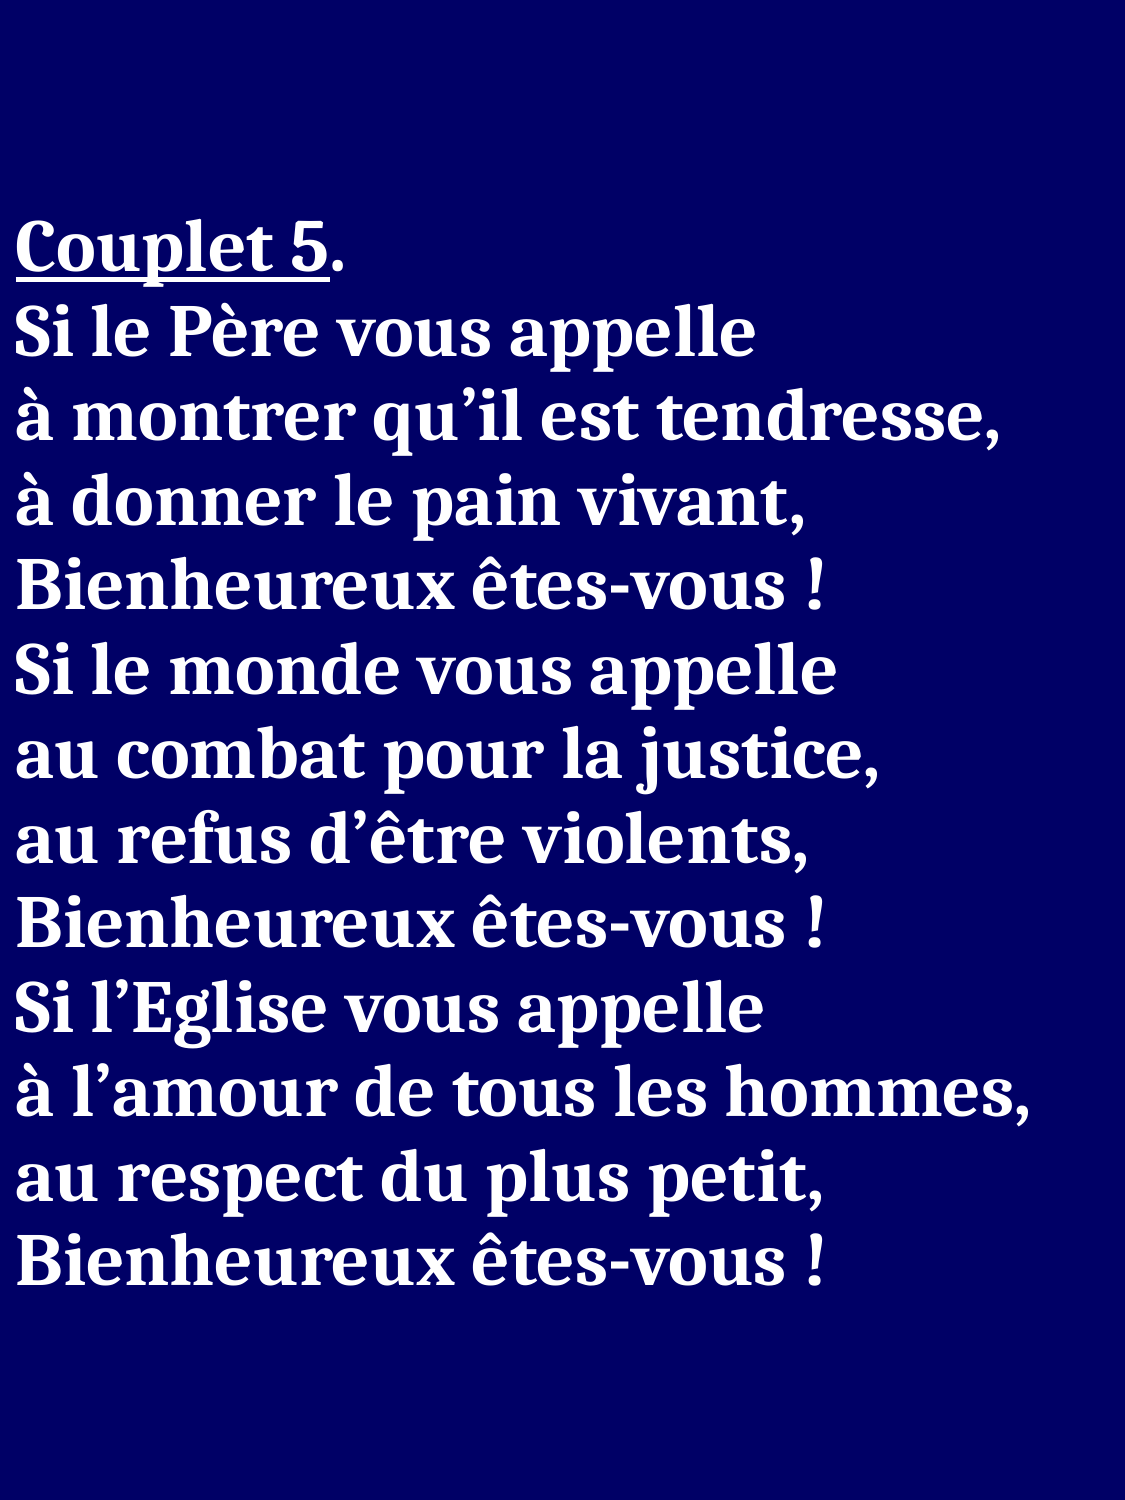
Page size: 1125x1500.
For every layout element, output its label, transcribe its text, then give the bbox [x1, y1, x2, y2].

text_box Couplet 5. Si le Père vous appelle à montrer qu’il est tendresse, à donner le pain vivant, Bienheureux êtes-vous ! Si le monde vous appelle au combat pour la justice, au refus d’être violents, Bienheureux êtes-vous ! Si l’Eglise vous appelle à l’amour de tous les hommes, au respect du plus petit, Bienheureux êtes-vous ! [0, 206, 1125, 1500]
